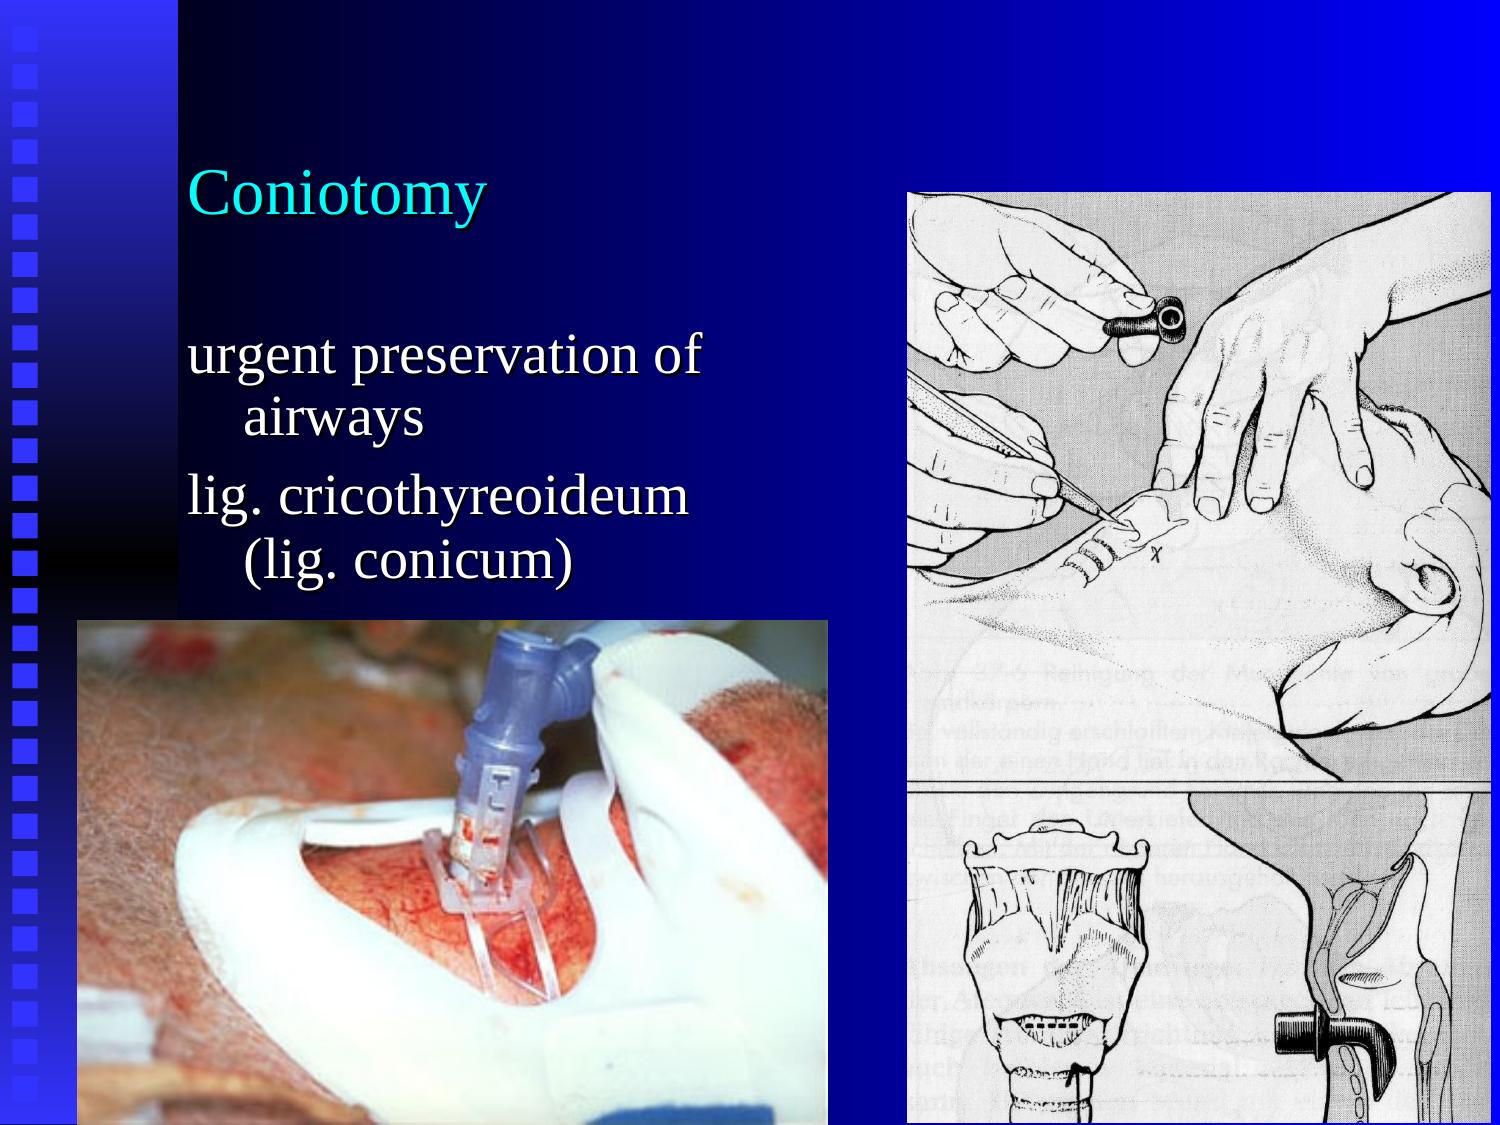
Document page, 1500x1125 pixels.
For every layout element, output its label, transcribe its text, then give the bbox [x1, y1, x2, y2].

picture [907, 192, 1491, 1123]
title Coniotomy [187, 99, 1463, 288]
list urgent preservation of airways lig. cricothyreoideum (lig. conicum) [187, 324, 907, 1001]
picture [77, 620, 828, 1125]
